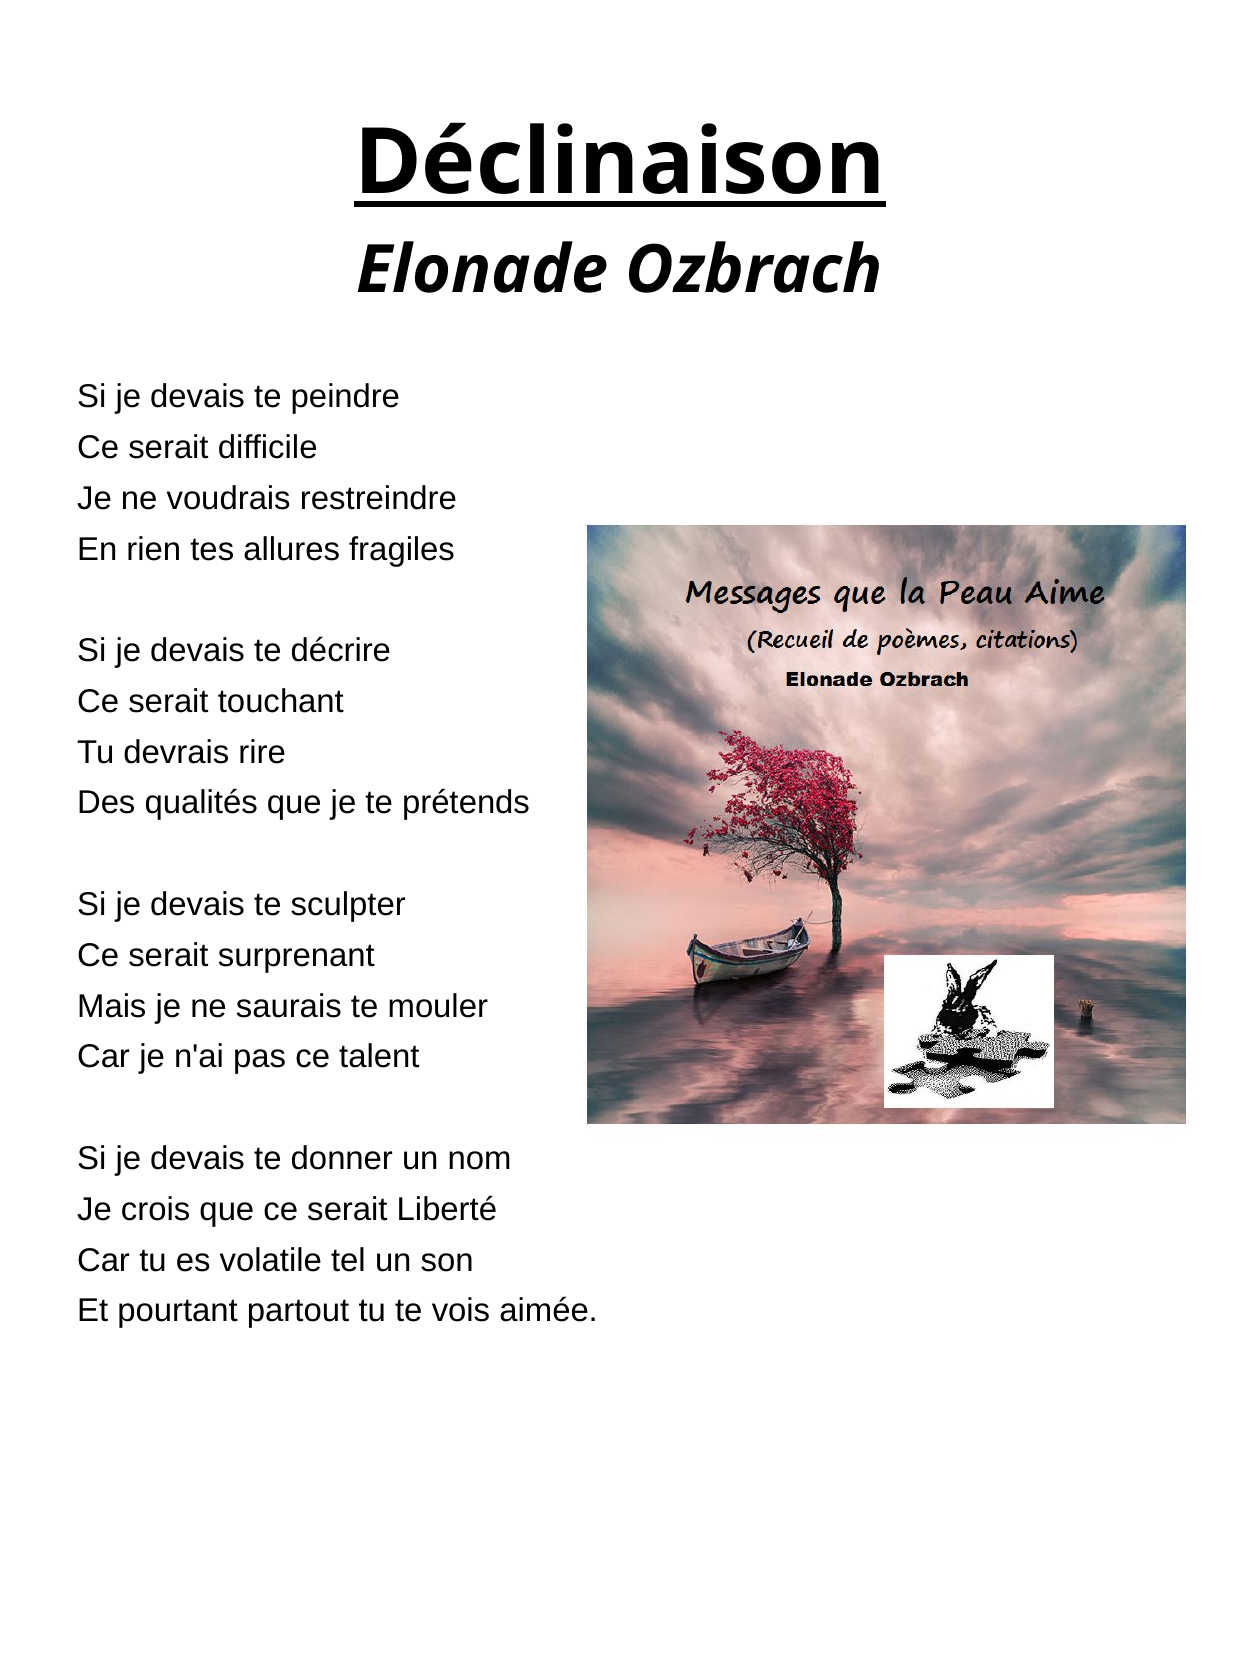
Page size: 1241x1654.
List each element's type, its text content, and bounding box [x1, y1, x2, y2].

title Déclinaison Elonade Ozbrach [62, 65, 1179, 342]
list Si je devais te peindre Ce serait difficile Je ne voudrais restreindre En rien tes allures fragiles Si je devais te décrire Ce serait touchant Tu devrais rire Des qualités que je te prétends Si je devais te sculpter Ce serait surprenant Mais je ne saurais te mouler Car je n'ai pas ce talent Si je devais te donner un nom Je crois que ce serait Liberté Car tu es volatile tel un son Et pourtant partout tu te vois aimée. [14, 377, 697, 1336]
picture [544, 377, 1205, 1258]
